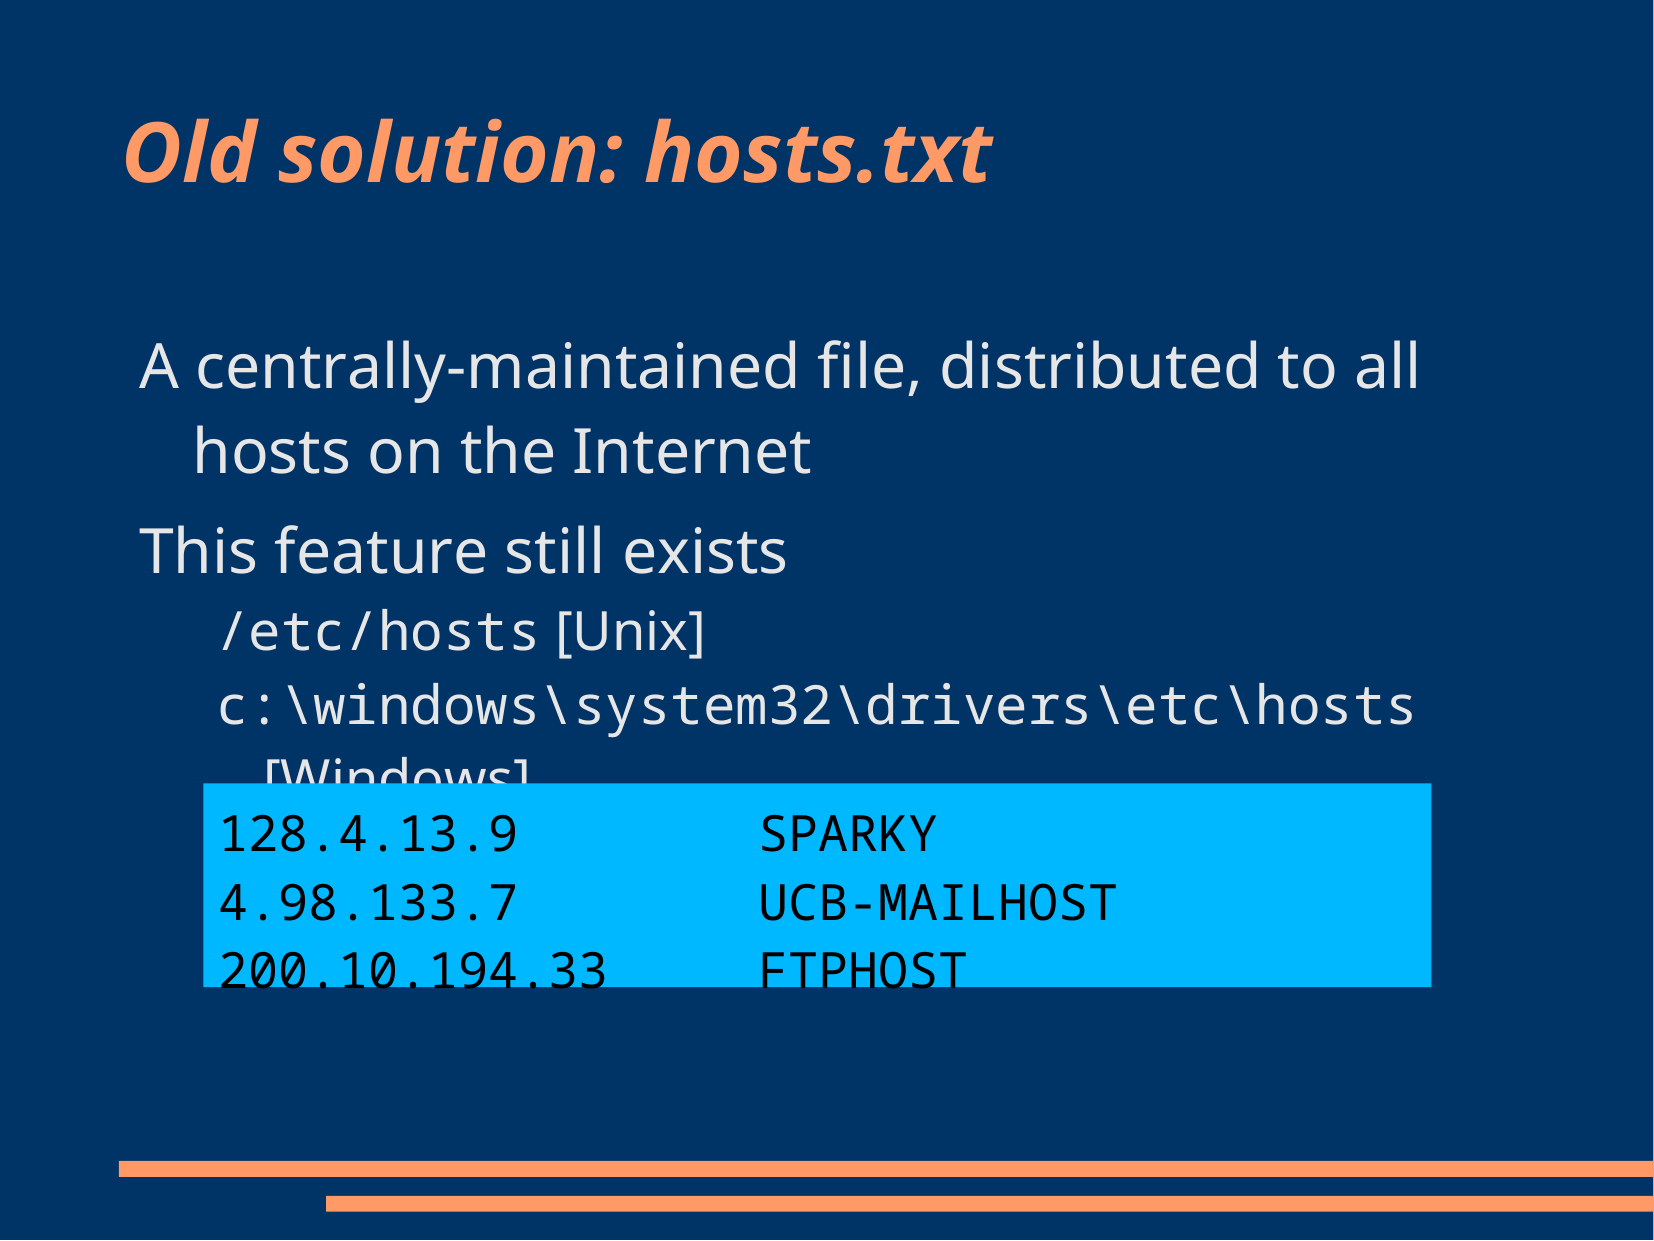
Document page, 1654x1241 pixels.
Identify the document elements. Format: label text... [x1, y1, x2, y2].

list A centrally-maintained file, distributed to all hosts on the Internet This feature still exists /etc/hosts [Unix] c:\windows\system32\drivers\etc\hosts [Windows] [121, 322, 1561, 1133]
title Old solution: hosts.txt [121, 46, 1534, 254]
text_box 128.4.13.9 SPARKY 4.98.133.7 UCB-MAILHOST 200.10.194.33 FTPHOST [203, 783, 1432, 988]
